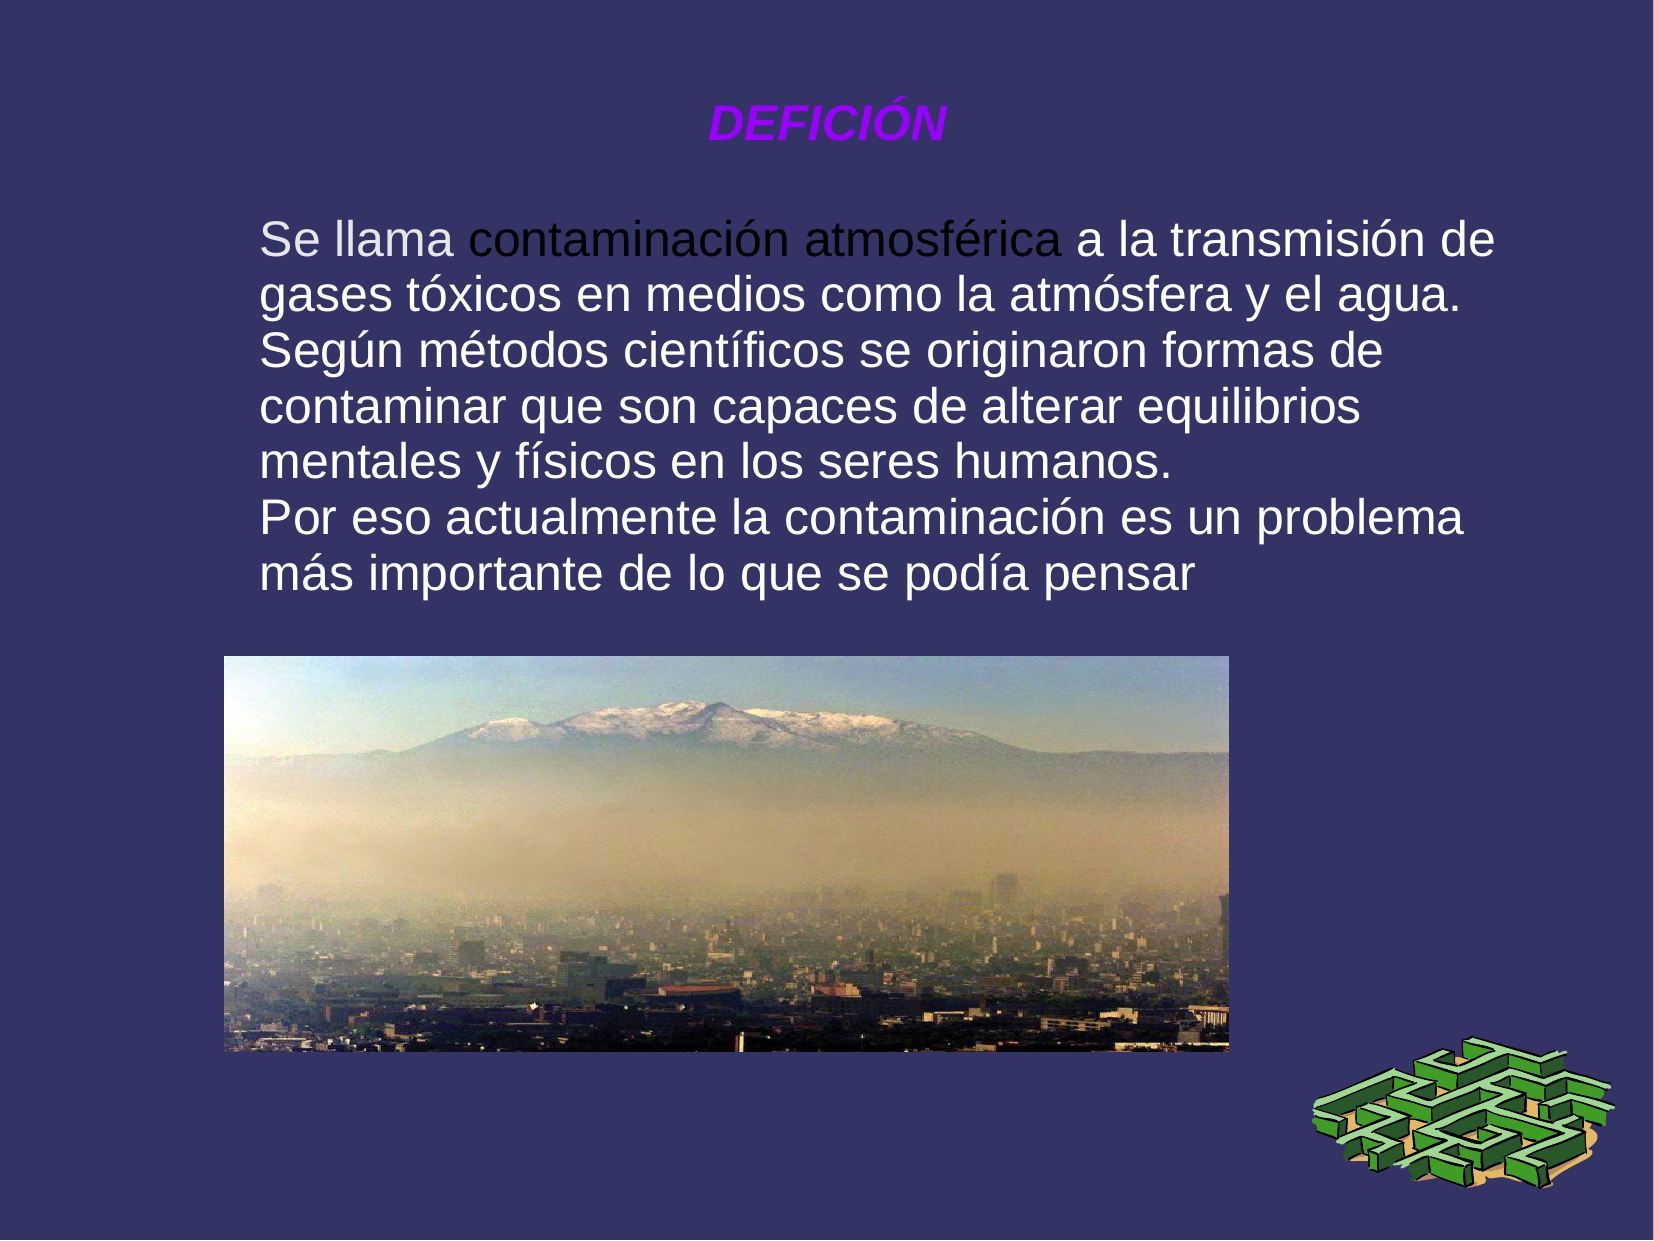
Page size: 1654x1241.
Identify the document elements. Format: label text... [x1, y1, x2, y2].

list Se llama contaminación atmosférica a la transmisión de gases tóxicos en medios como la atmósfera y el agua. Según métodos científicos se originaron formas de contaminar que son capaces de alterar equilibrios mentales y físicos en los seres humanos. Por eso actualmente la contaminación es un problema más importante de lo que se podía pensar [177, 210, 1568, 1182]
picture [224, 656, 1229, 1052]
title DEFICIÓN [121, 19, 1534, 227]
